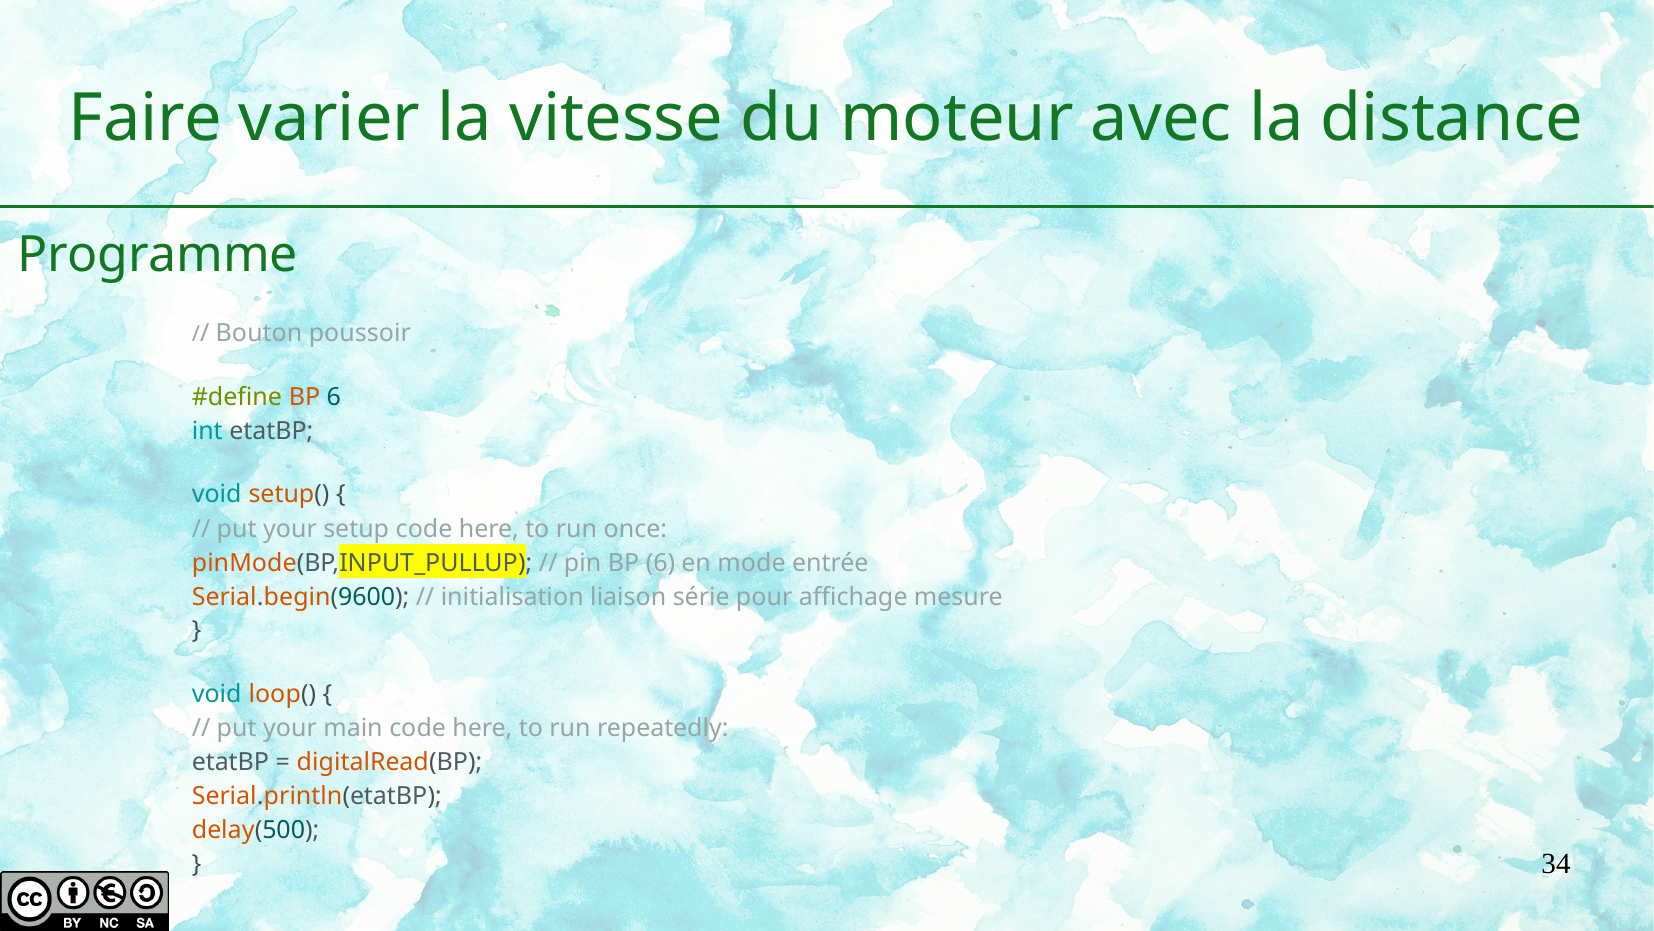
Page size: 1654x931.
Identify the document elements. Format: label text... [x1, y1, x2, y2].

title Faire varier la vitesse du moteur avec la distance [29, 24, 1625, 206]
text_box // Bouton poussoir #define BP 6 int etatBP; void setup() { // put your setup code here, to run once: pinMode(BP,INPUT_PULLUP); // pin BP (6) en mode entrée Serial.begin(9600); // initialisation liaison série pour affichage mesure } void loop() { // put your main code here, to run repeatedly: etatBP = digitalRead(BP); Serial.println(etatBP); delay(500); } [177, 307, 1182, 827]
picture [0, 871, 169, 931]
list Programme [17, 217, 1506, 296]
